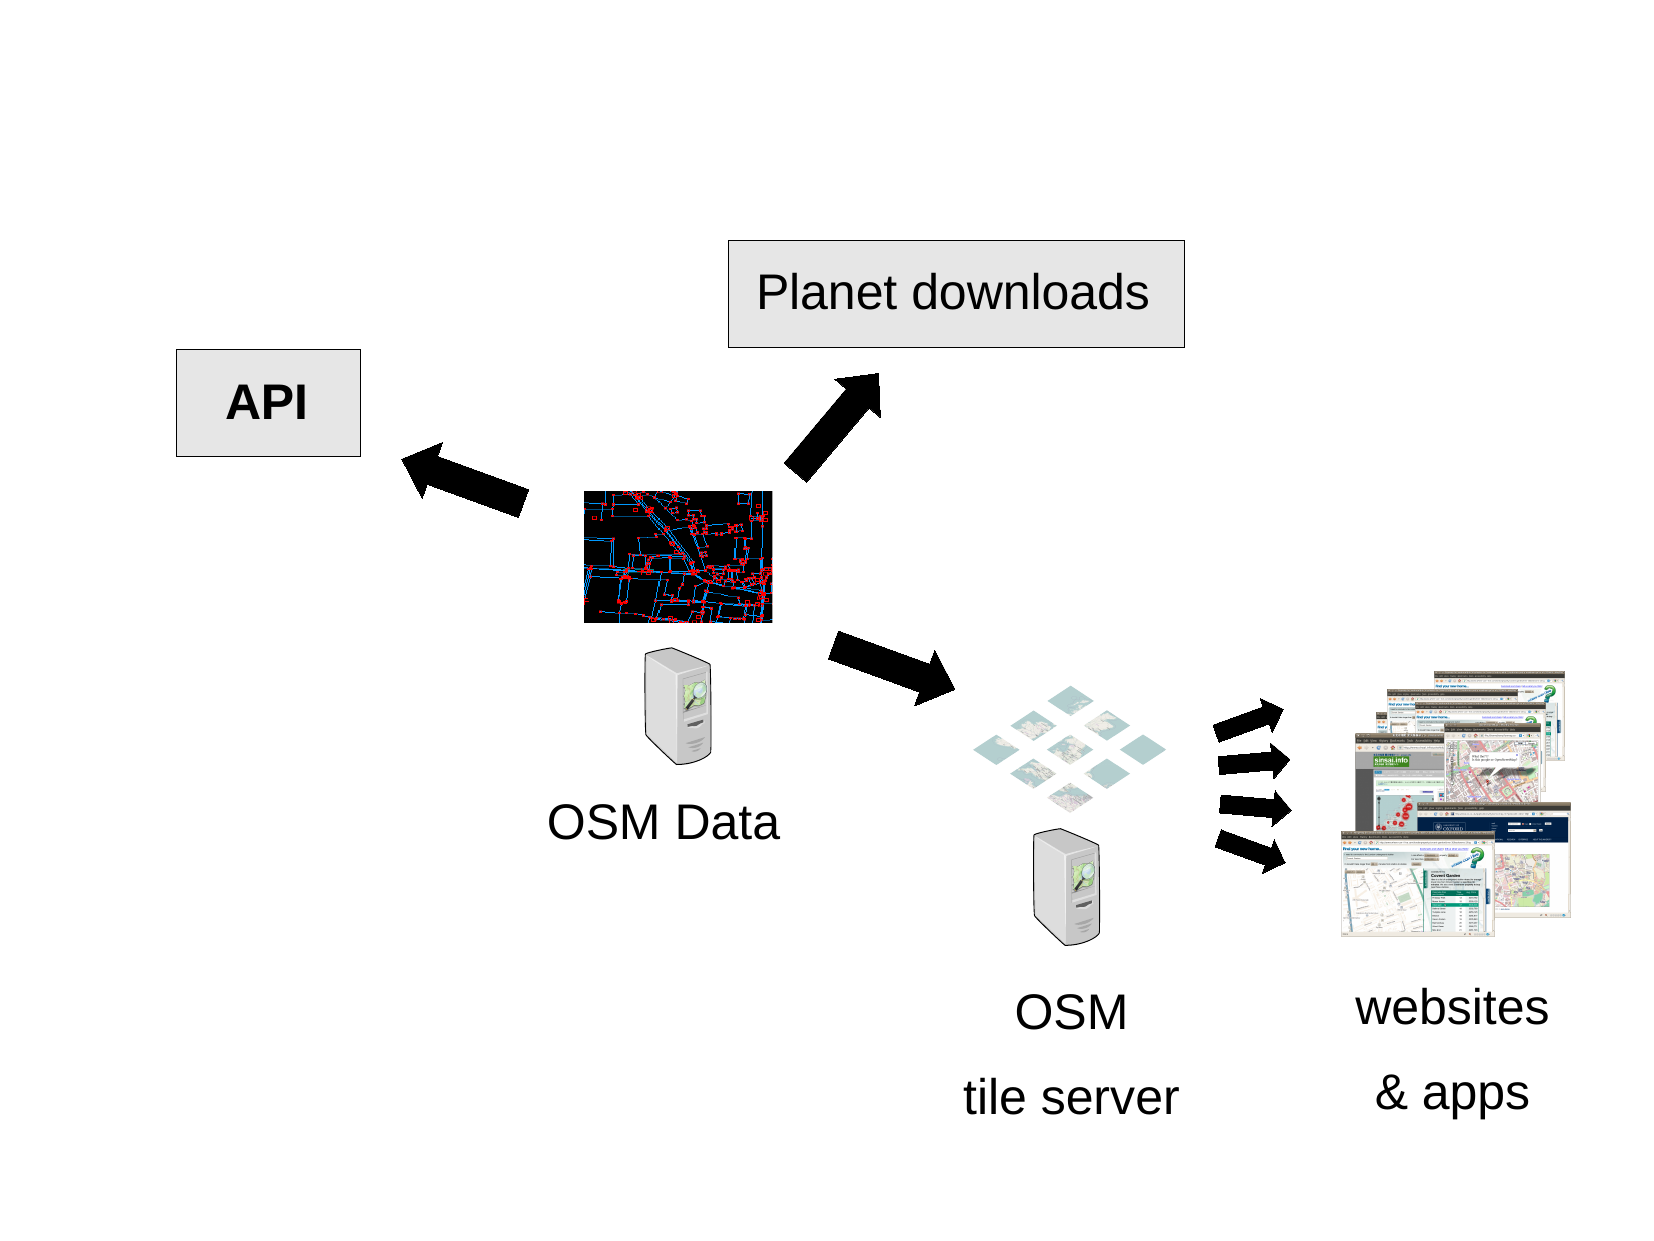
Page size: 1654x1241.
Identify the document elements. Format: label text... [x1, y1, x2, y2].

picture [1032, 827, 1101, 947]
list OSM tile server [952, 984, 1191, 1156]
text_box [728, 240, 1185, 348]
list OSM Data [527, 794, 801, 966]
picture [1341, 671, 1571, 937]
text_box [1215, 829, 1286, 874]
picture [971, 682, 1170, 819]
list API [199, 374, 334, 440]
text_box [1213, 698, 1284, 743]
text_box [784, 373, 881, 483]
list websites & apps [1269, 979, 1636, 1121]
text_box [828, 631, 955, 706]
text_box [176, 349, 361, 457]
list Planet downloads [750, 264, 1156, 329]
picture [584, 491, 773, 623]
text_box [1218, 743, 1290, 779]
picture [643, 646, 713, 766]
text_box [1219, 790, 1292, 827]
text_box [401, 442, 529, 518]
